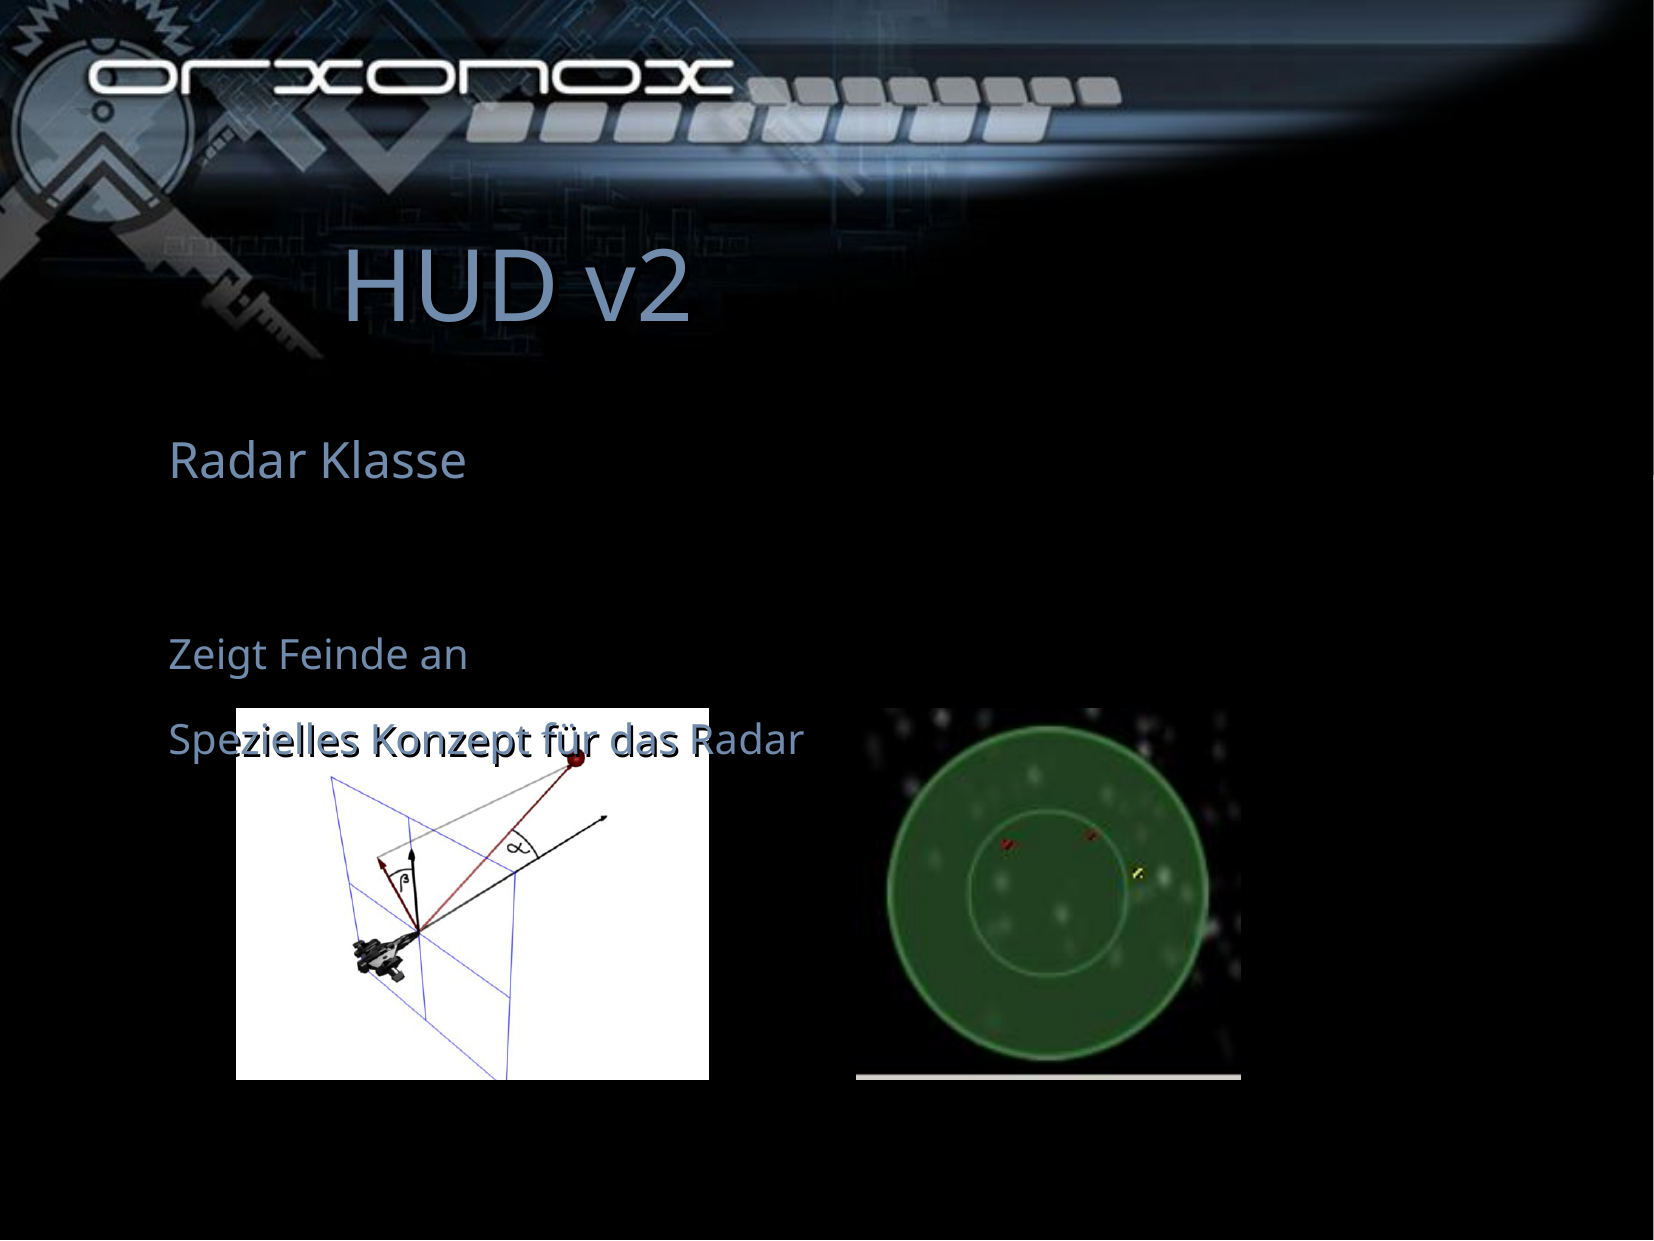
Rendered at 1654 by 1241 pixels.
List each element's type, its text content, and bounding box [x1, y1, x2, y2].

picture [236, 708, 709, 1080]
text_box Radar Klasse Zeigt Feinde an Spezielles Konzept für das Radar [118, 383, 1565, 670]
picture [0, 0, 1654, 475]
picture [699, 730, 707, 739]
picture [856, 708, 1241, 1080]
text_box HUD v2 [324, 206, 1300, 262]
